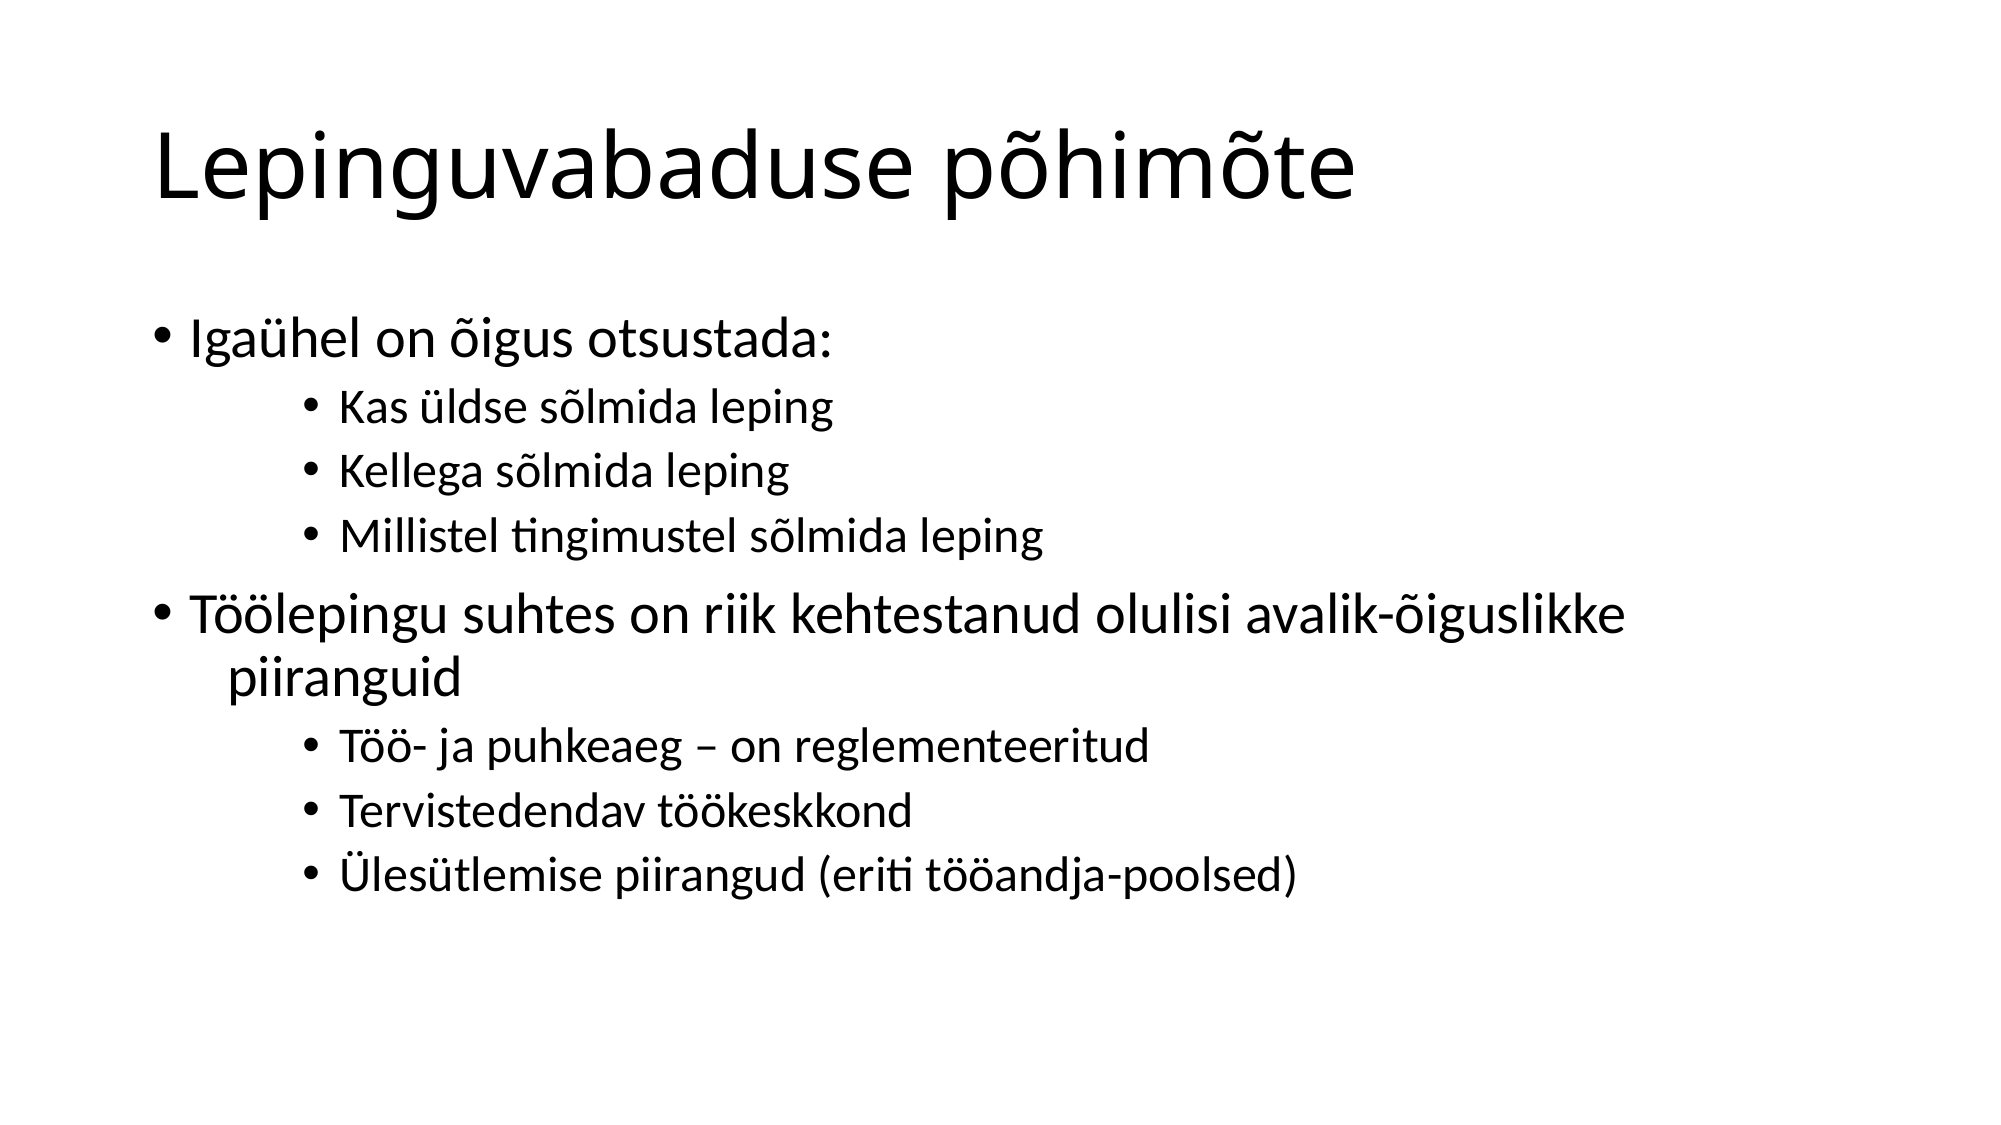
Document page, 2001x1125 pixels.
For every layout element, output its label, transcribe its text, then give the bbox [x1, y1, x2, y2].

title Lepinguvabaduse põhimõte [137, 59, 1863, 278]
list Igaühel on õigus otsustada: Kas üldse sõlmida leping Kellega sõlmida leping Millistel tingimustel sõlmida leping Töölepingu suhtes on riik kehtestanud olulisi avalik-õiguslikke piiranguid Töö- ja puhkeaeg – on reglementeeritud Tervistedendav töökeskkond Ülesütlemise piirangud (eriti tööandja-poolsed) [137, 299, 1863, 1014]
